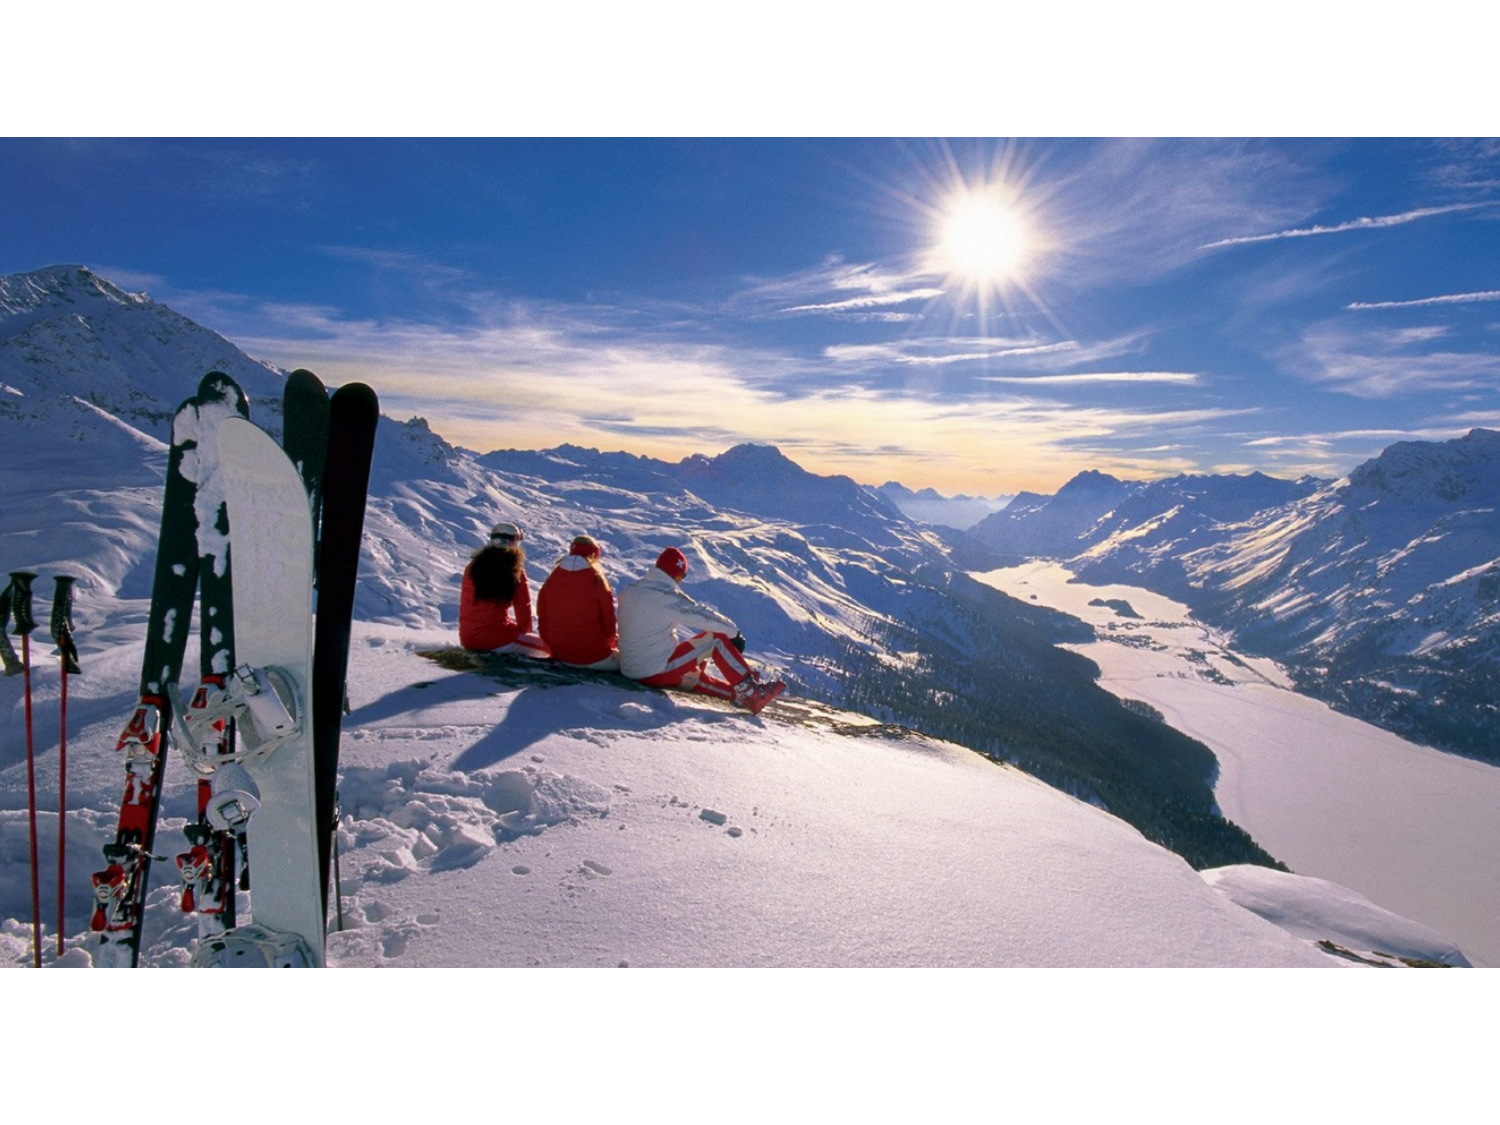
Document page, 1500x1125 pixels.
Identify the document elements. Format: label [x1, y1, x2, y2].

picture [0, 137, 1500, 968]
